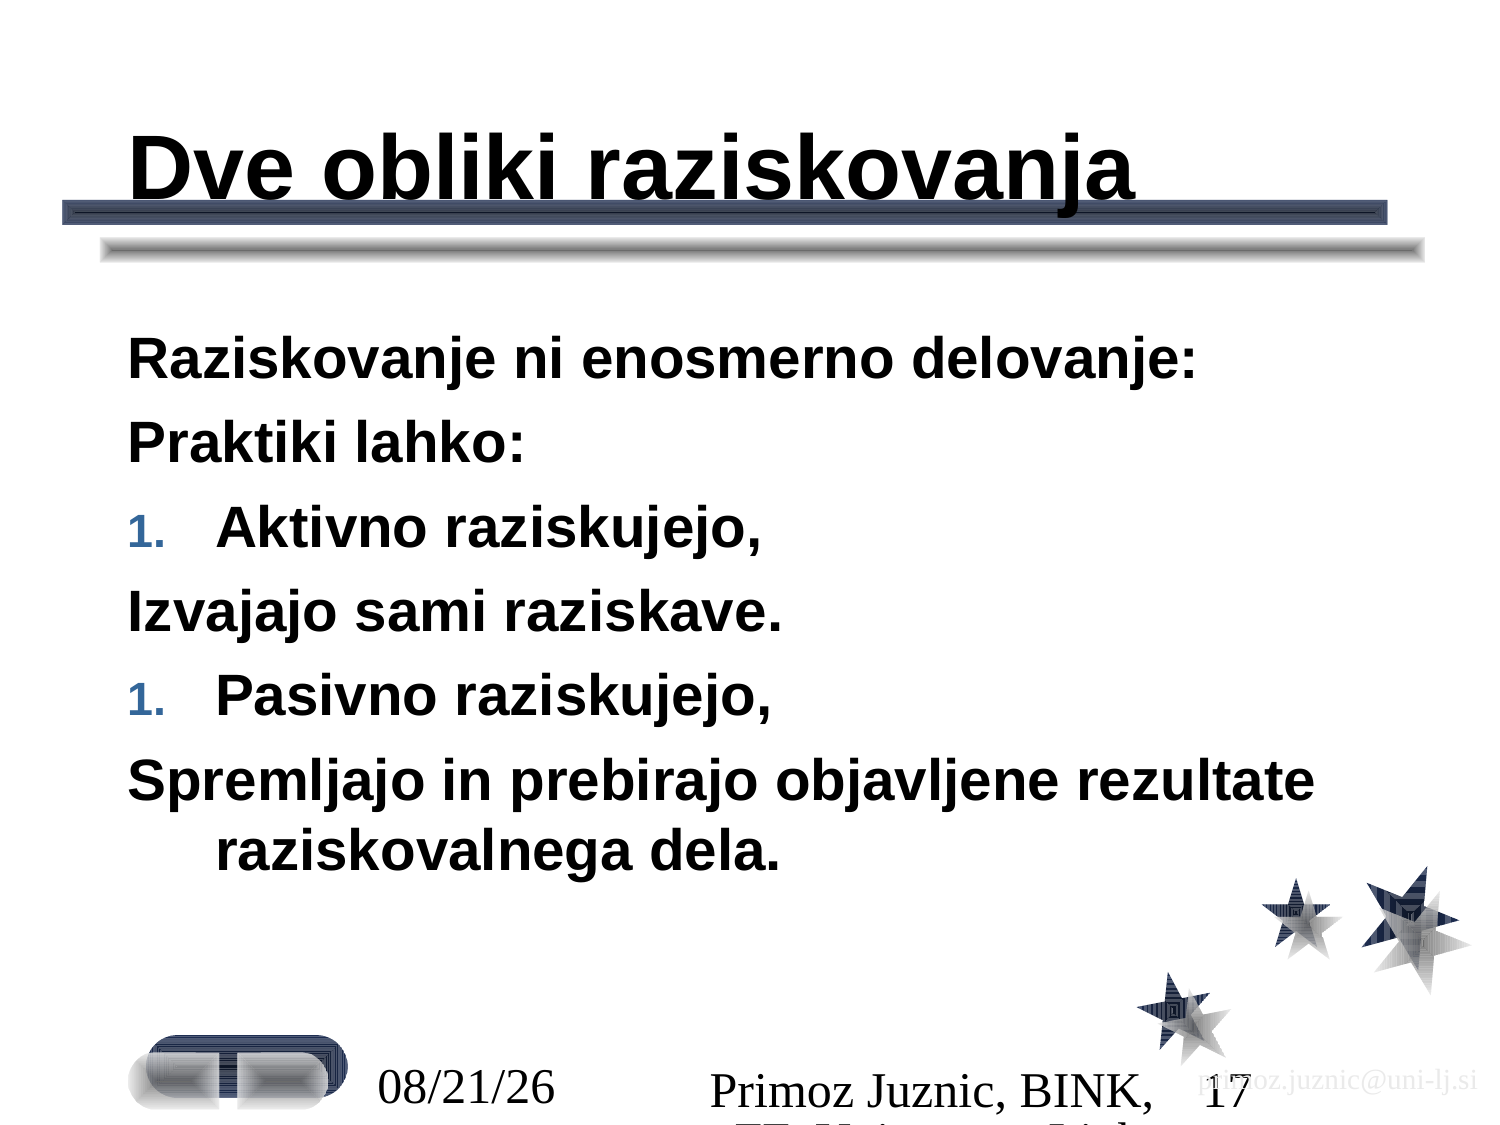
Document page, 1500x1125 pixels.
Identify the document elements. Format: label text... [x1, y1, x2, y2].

title Dve obliki raziskovanja [112, 37, 1388, 225]
list Raziskovanje ni enosmerno delovanje: Praktiki lahko: Aktivno raziskujejo, Izvajajo sami raziskave. Pasivno raziskujejo, Spremljajo in prebirajo objavljene rezultate raziskovalnega dela. [112, 312, 1388, 988]
